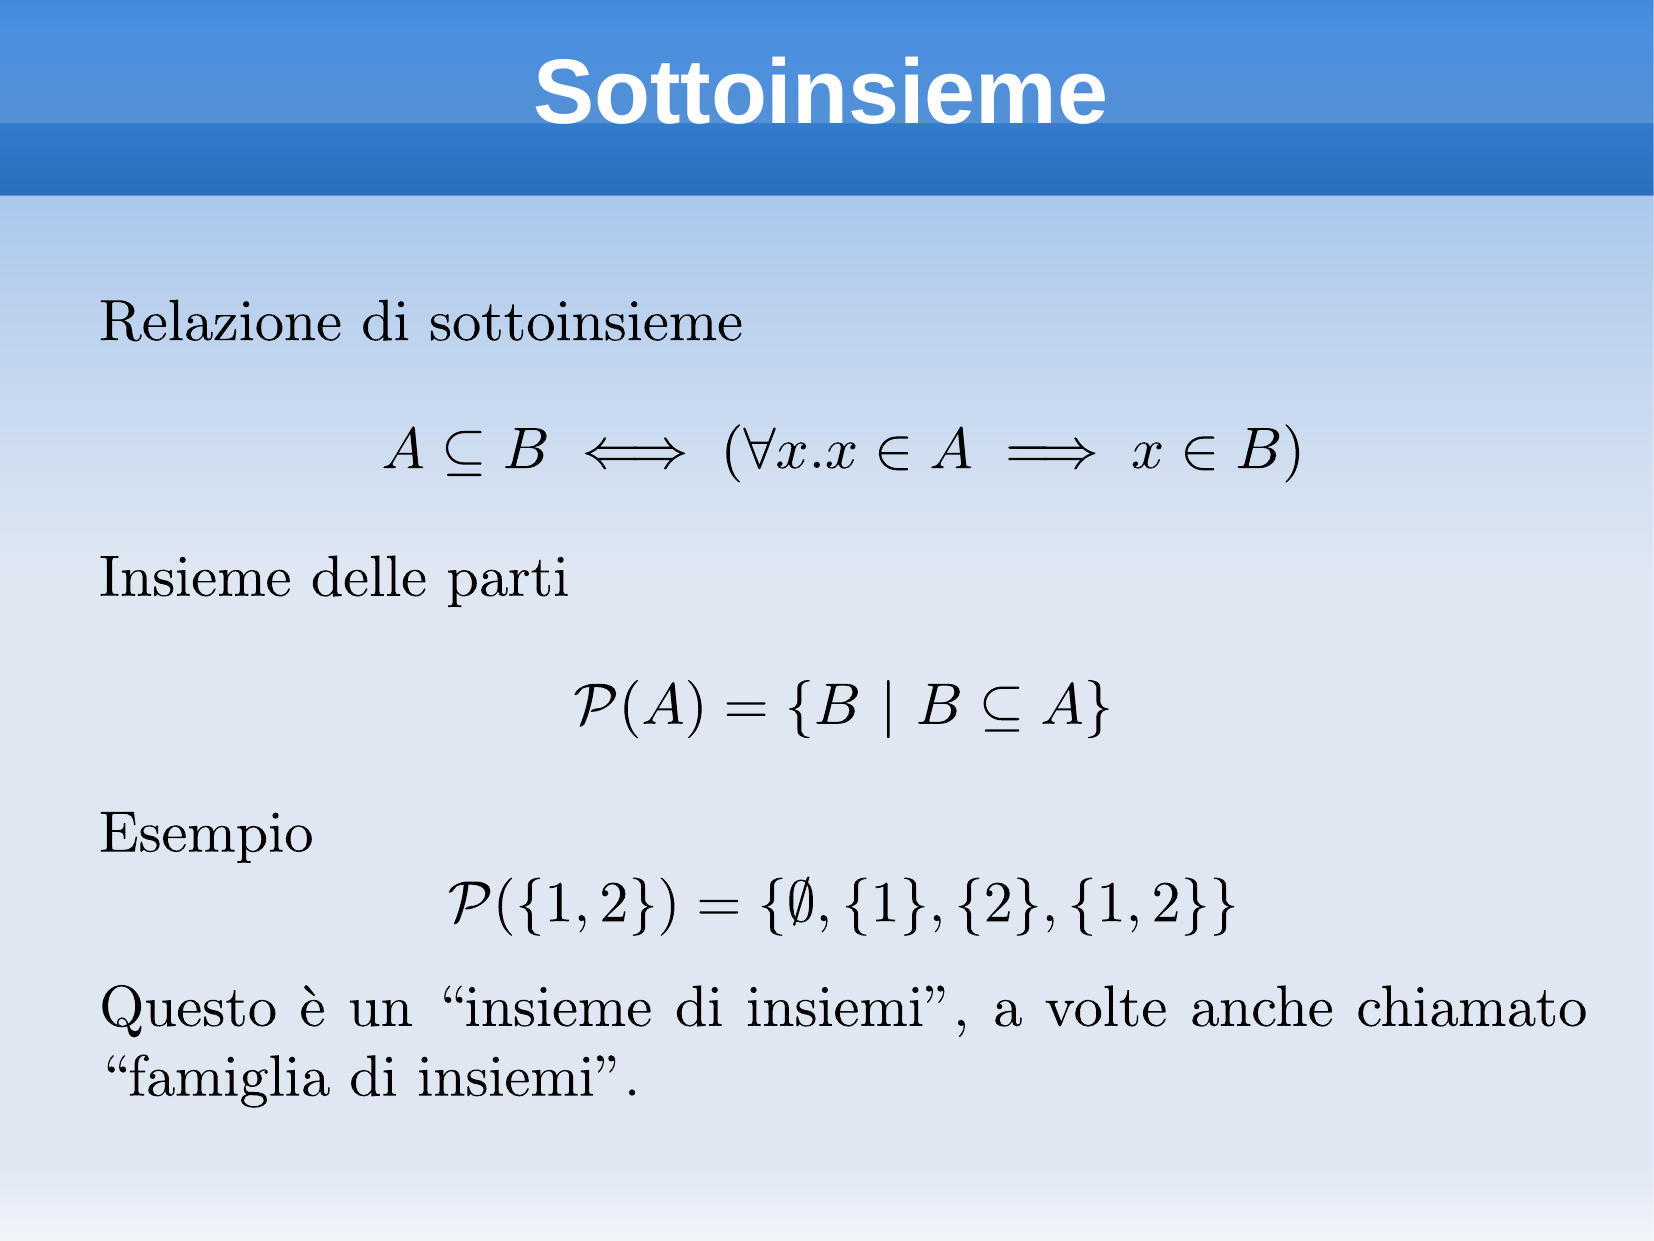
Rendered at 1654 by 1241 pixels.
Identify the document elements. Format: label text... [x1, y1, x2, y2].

text_box [98, 299, 1588, 1108]
picture [0, 0, 1654, 1241]
title Sottoinsieme [76, 0, 1565, 196]
